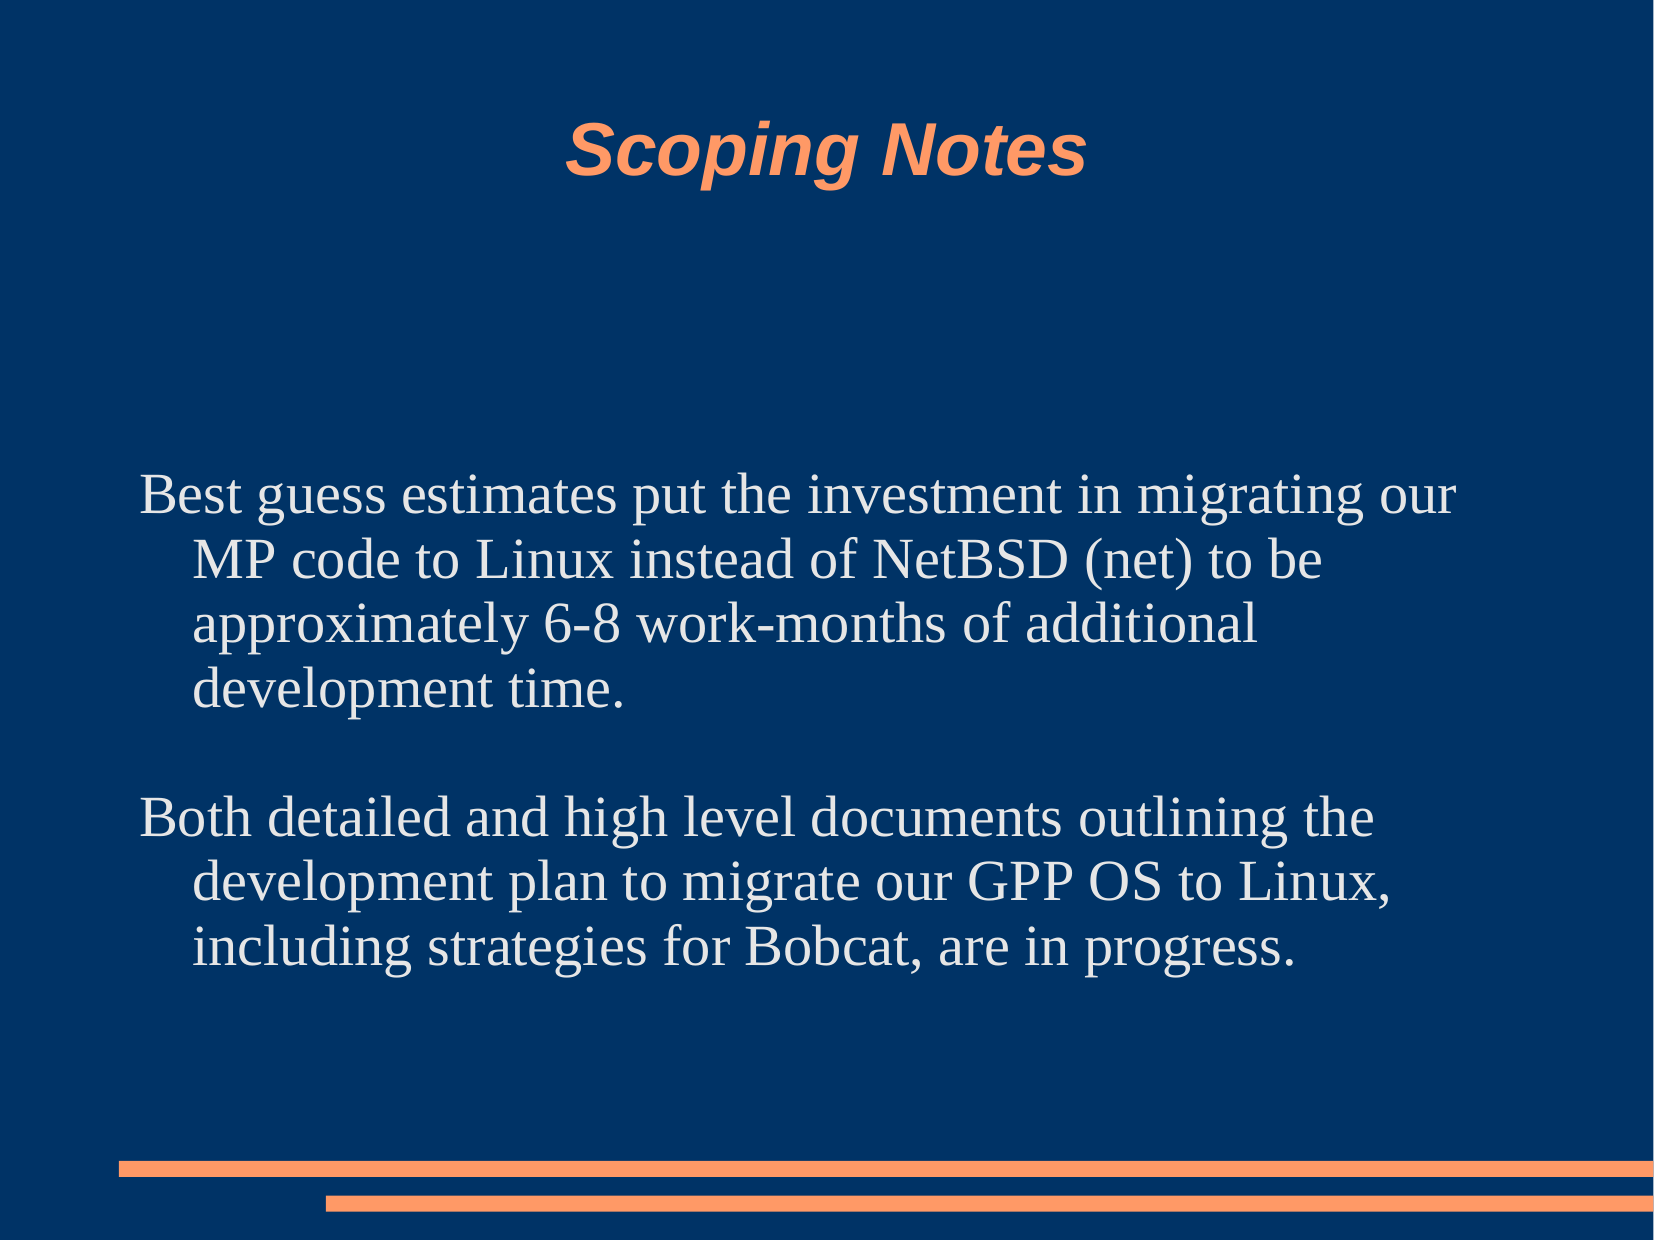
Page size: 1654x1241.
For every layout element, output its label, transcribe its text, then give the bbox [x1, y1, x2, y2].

title Scoping Notes [121, 53, 1534, 247]
list Best guess estimates put the investment in migrating our MP code to Linux instead of NetBSD (net) to be approximately 6-8 work-months of additional development time. Both detailed and high level documents outlining the development plan to migrate our GPP OS to Linux, including strategies for Bobcat, are in progress. [121, 322, 1501, 1118]
